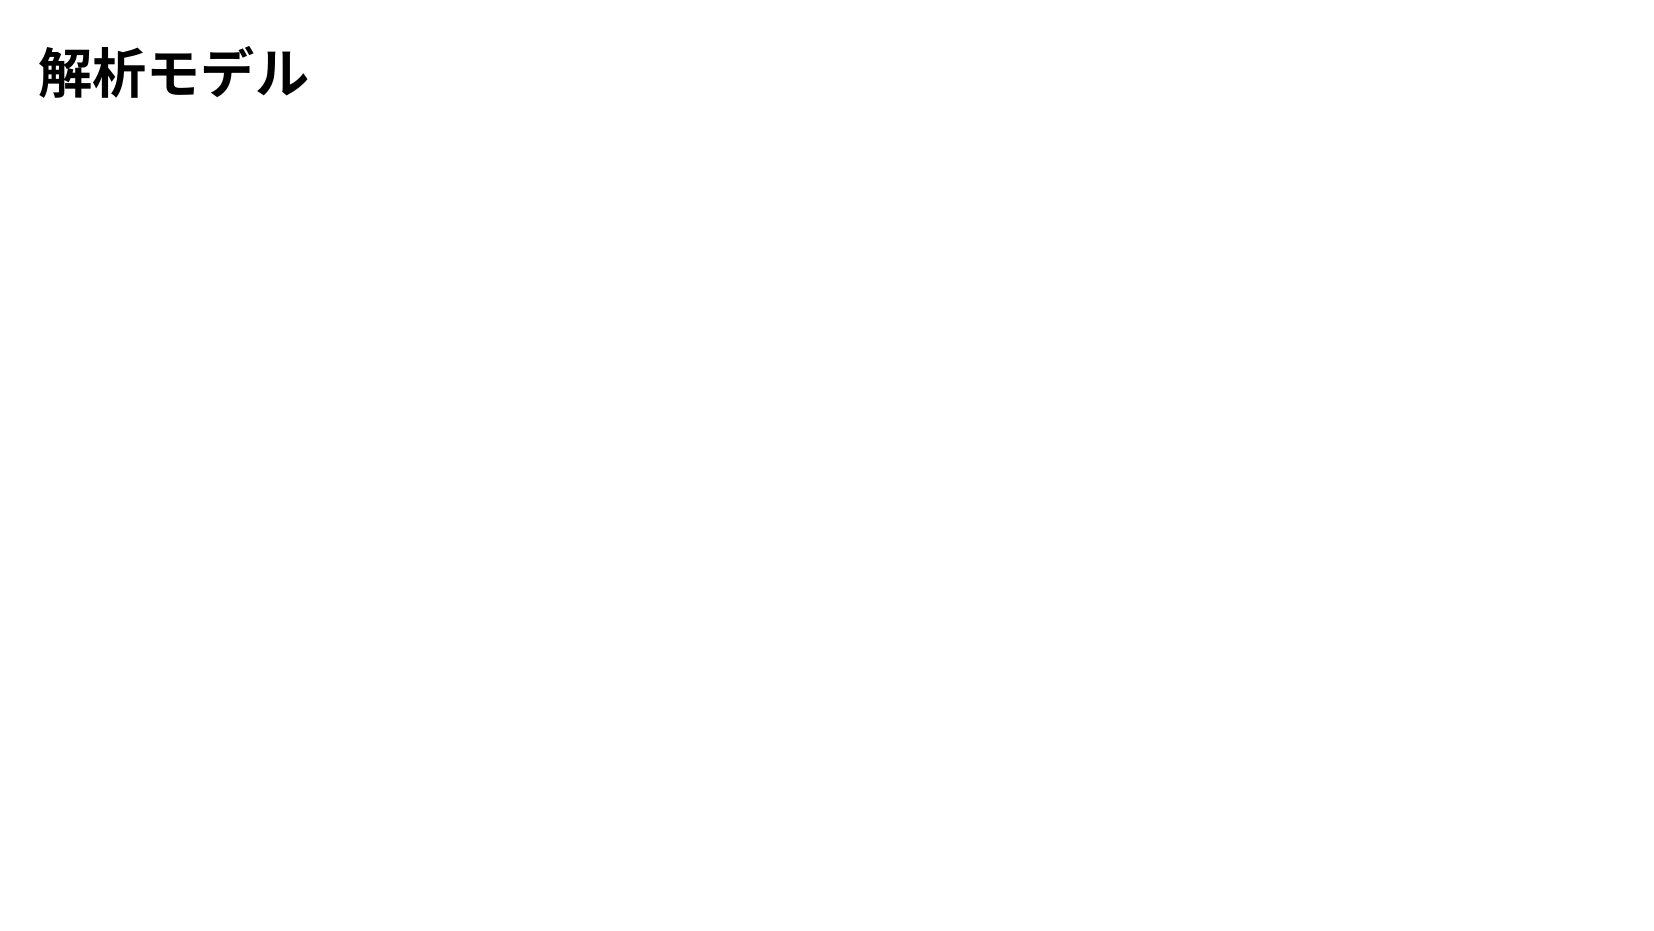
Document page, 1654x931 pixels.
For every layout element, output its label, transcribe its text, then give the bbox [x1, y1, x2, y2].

text_box 解析モデル [23, 23, 603, 117]
